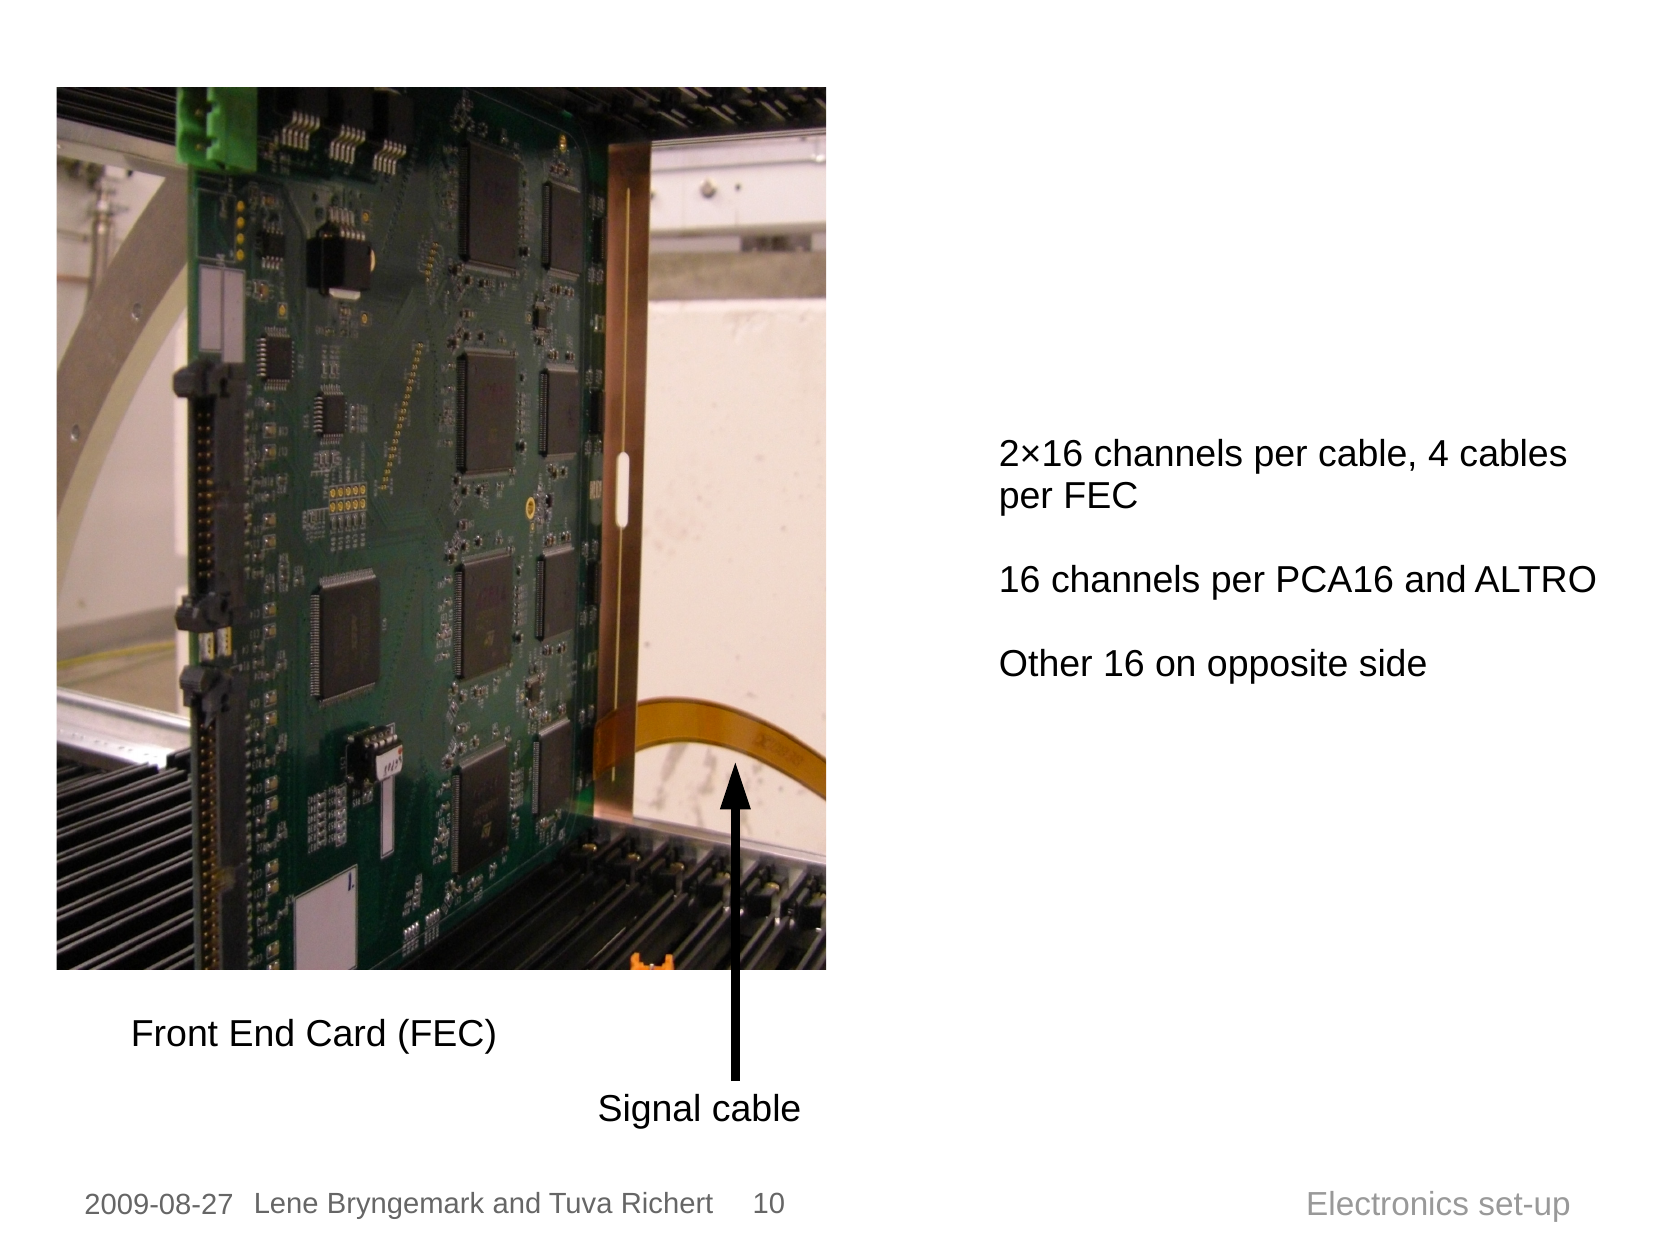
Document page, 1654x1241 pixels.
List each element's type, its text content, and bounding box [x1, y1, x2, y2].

text_box Front End Card (FEC) [115, 1004, 570, 1076]
title Electronics set-up [83, 1177, 1572, 1232]
text_box 2×16 channels per cable, 4 cables per FEC 16 channels per PCA16 and ALTRO Other 16 on opposite side [984, 424, 1632, 692]
text_box Signal cable [582, 1079, 846, 1137]
picture [56, 87, 827, 970]
